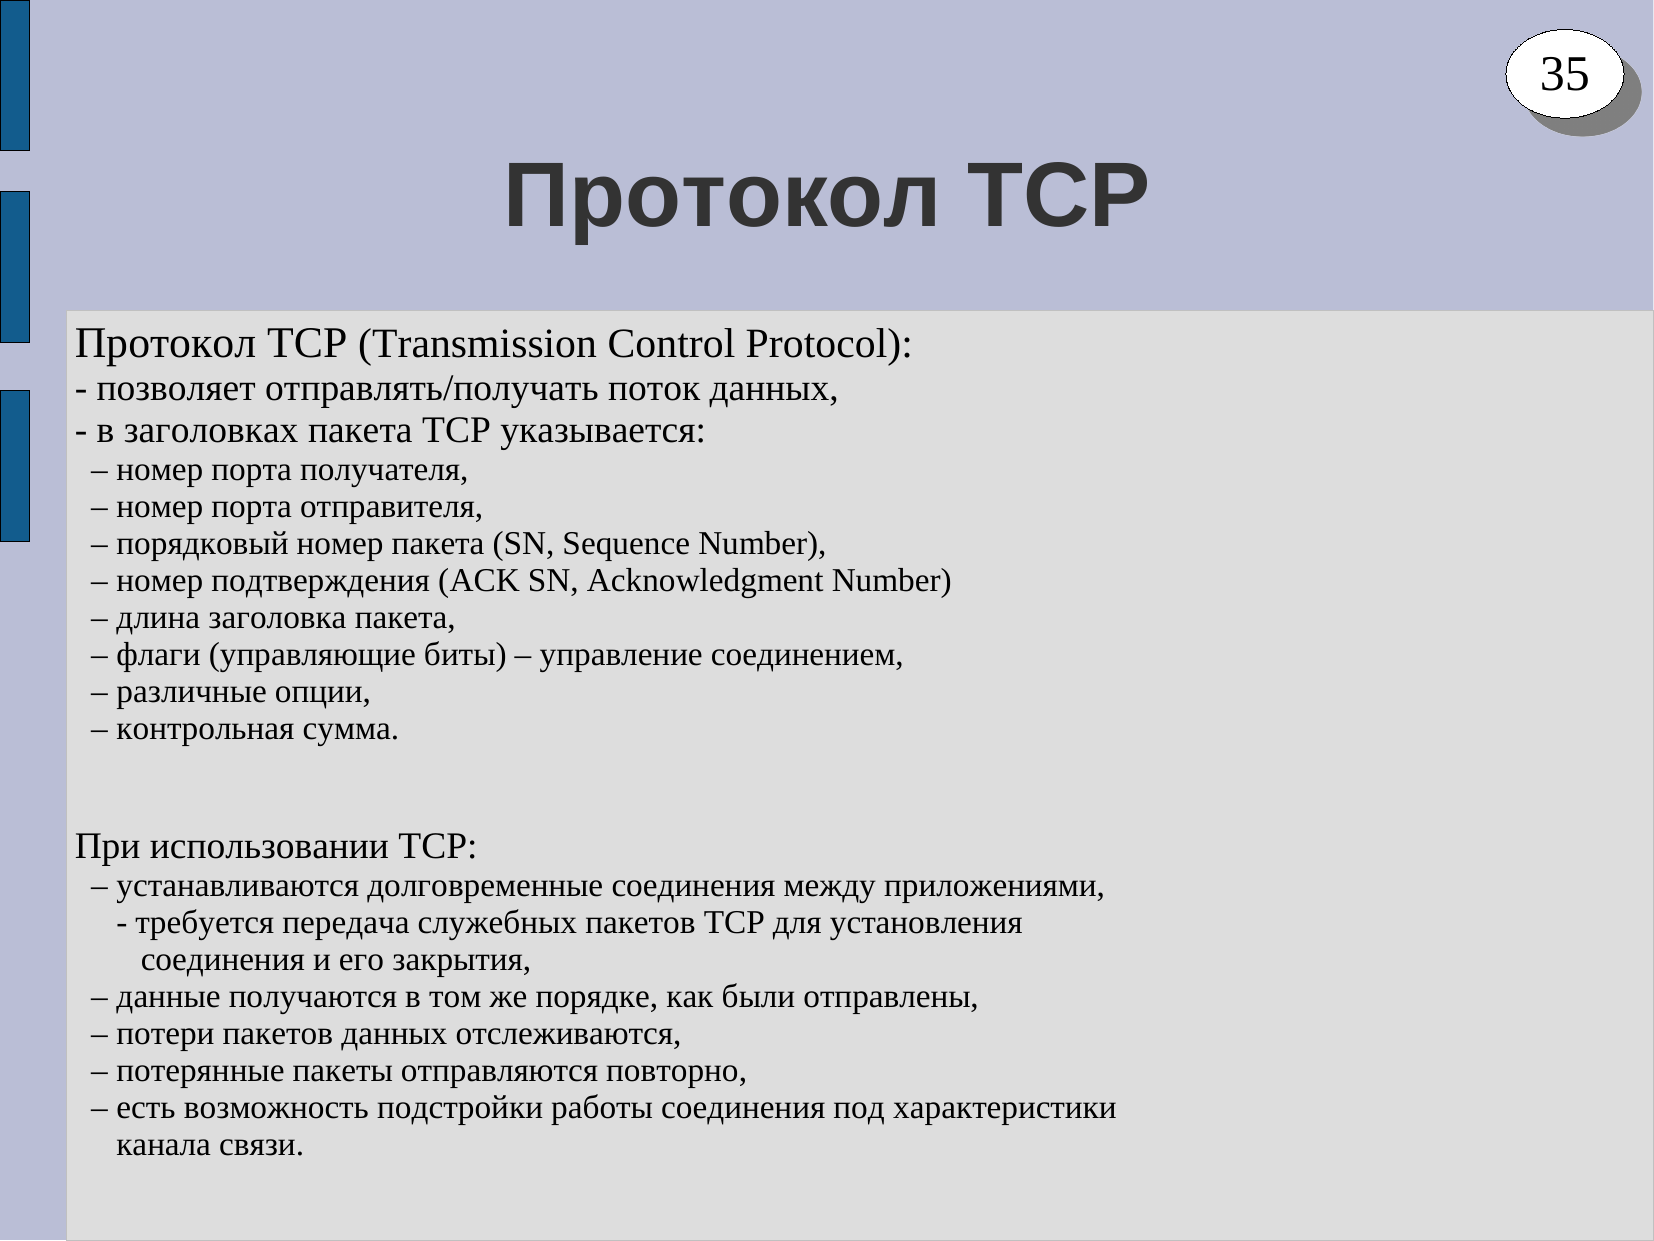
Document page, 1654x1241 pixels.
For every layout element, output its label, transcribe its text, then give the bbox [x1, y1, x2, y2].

title Протокол TCP [121, 91, 1534, 299]
text_box 35 [1505, 29, 1625, 119]
text_box Протокол TCP (Transmission Control Protocol): - позволяет отправлять/получать поток данных, - в заголовках пакета TCP указывается: – номер порта получателя, – номер порта отправителя, – порядковый номер пакета (SN, Sequence Number), – номер подтверждения (ACK SN, Acknowledgment Number) – длина заголовка пакета, – флаги (управляющие биты) – управление соединением, – различные опции, – контрольная сумма. При использовании TCP: – устанавливаются долговременные соединения между приложениями, - требуется передача служебных пакетов TCP для установления соединения и его закрытия, – данные получаются в том же порядке, как были отправлены, – потери пакетов данных отслеживаются, – потерянные пакеты отправляются повторно, – есть возможность подстройки работы соединения под характеристики канала связи. [74, 318, 1565, 1205]
